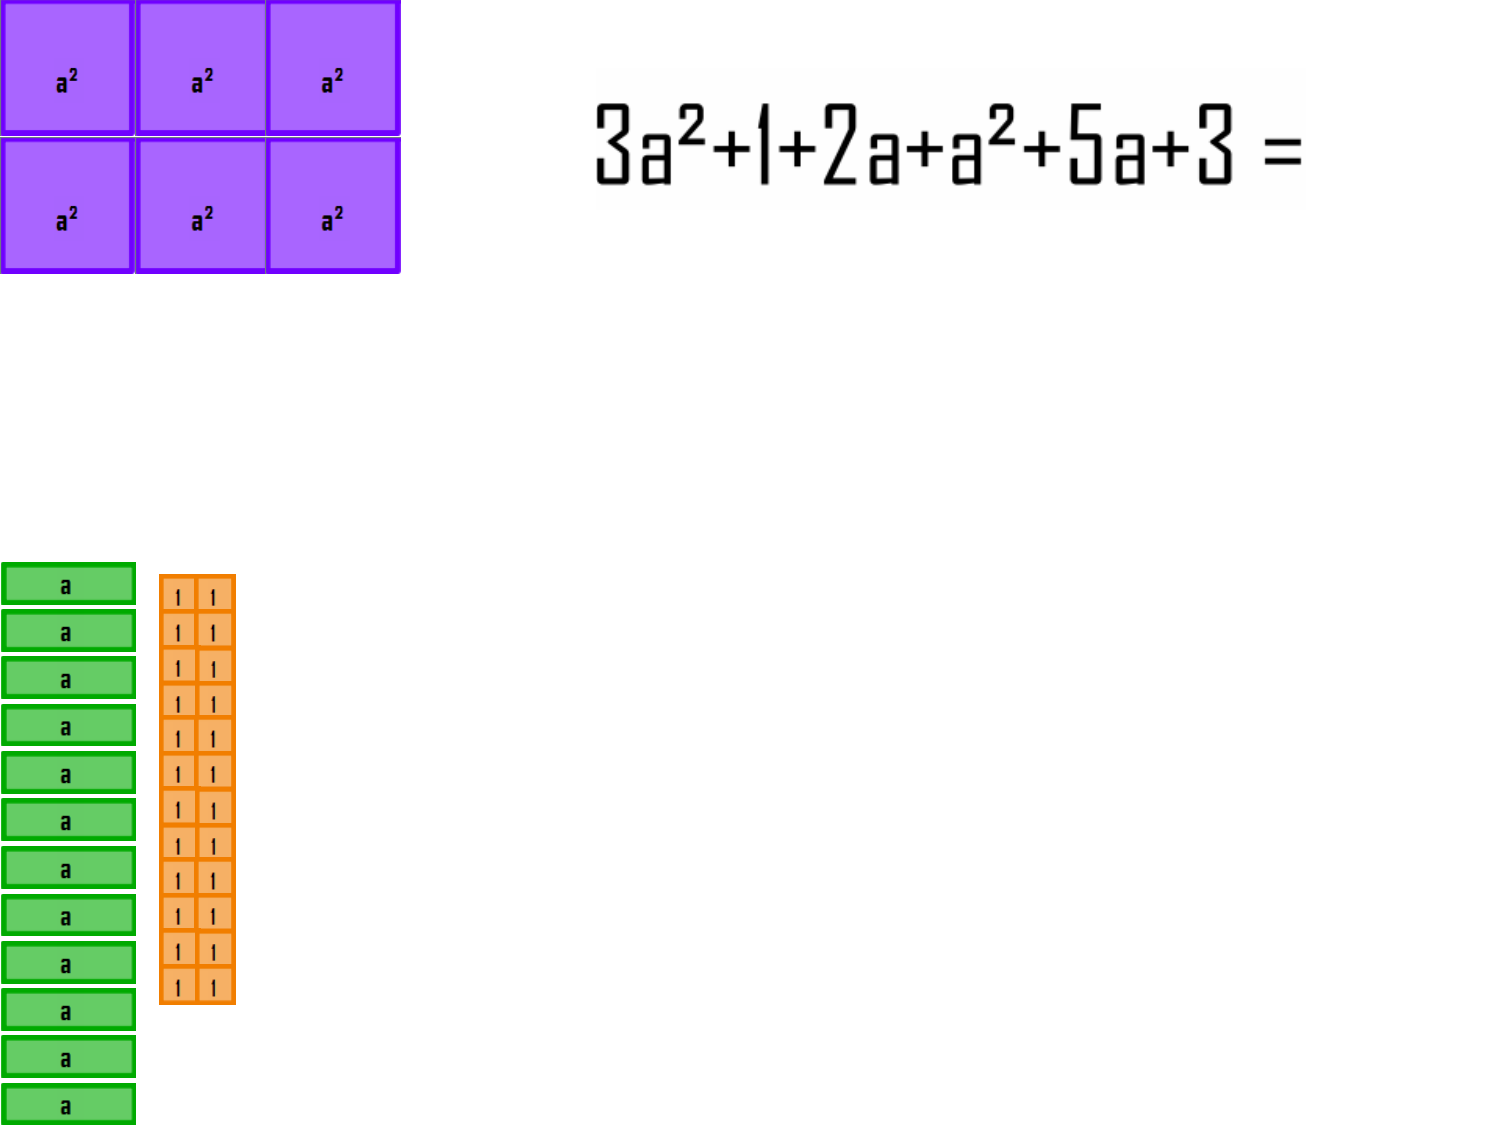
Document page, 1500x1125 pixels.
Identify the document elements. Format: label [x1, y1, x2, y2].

picture [0, 941, 136, 984]
picture [0, 988, 136, 1031]
picture [596, 66, 1306, 217]
picture [0, 1035, 136, 1078]
picture [0, 609, 136, 652]
picture [0, 562, 136, 605]
picture [0, 1083, 136, 1125]
picture [0, 656, 136, 699]
picture [159, 574, 236, 1005]
picture [0, 751, 136, 794]
picture [0, 894, 136, 936]
picture [0, 704, 136, 747]
picture [0, 137, 401, 274]
picture [0, 798, 136, 841]
picture [0, 846, 136, 889]
picture [0, 0, 401, 136]
